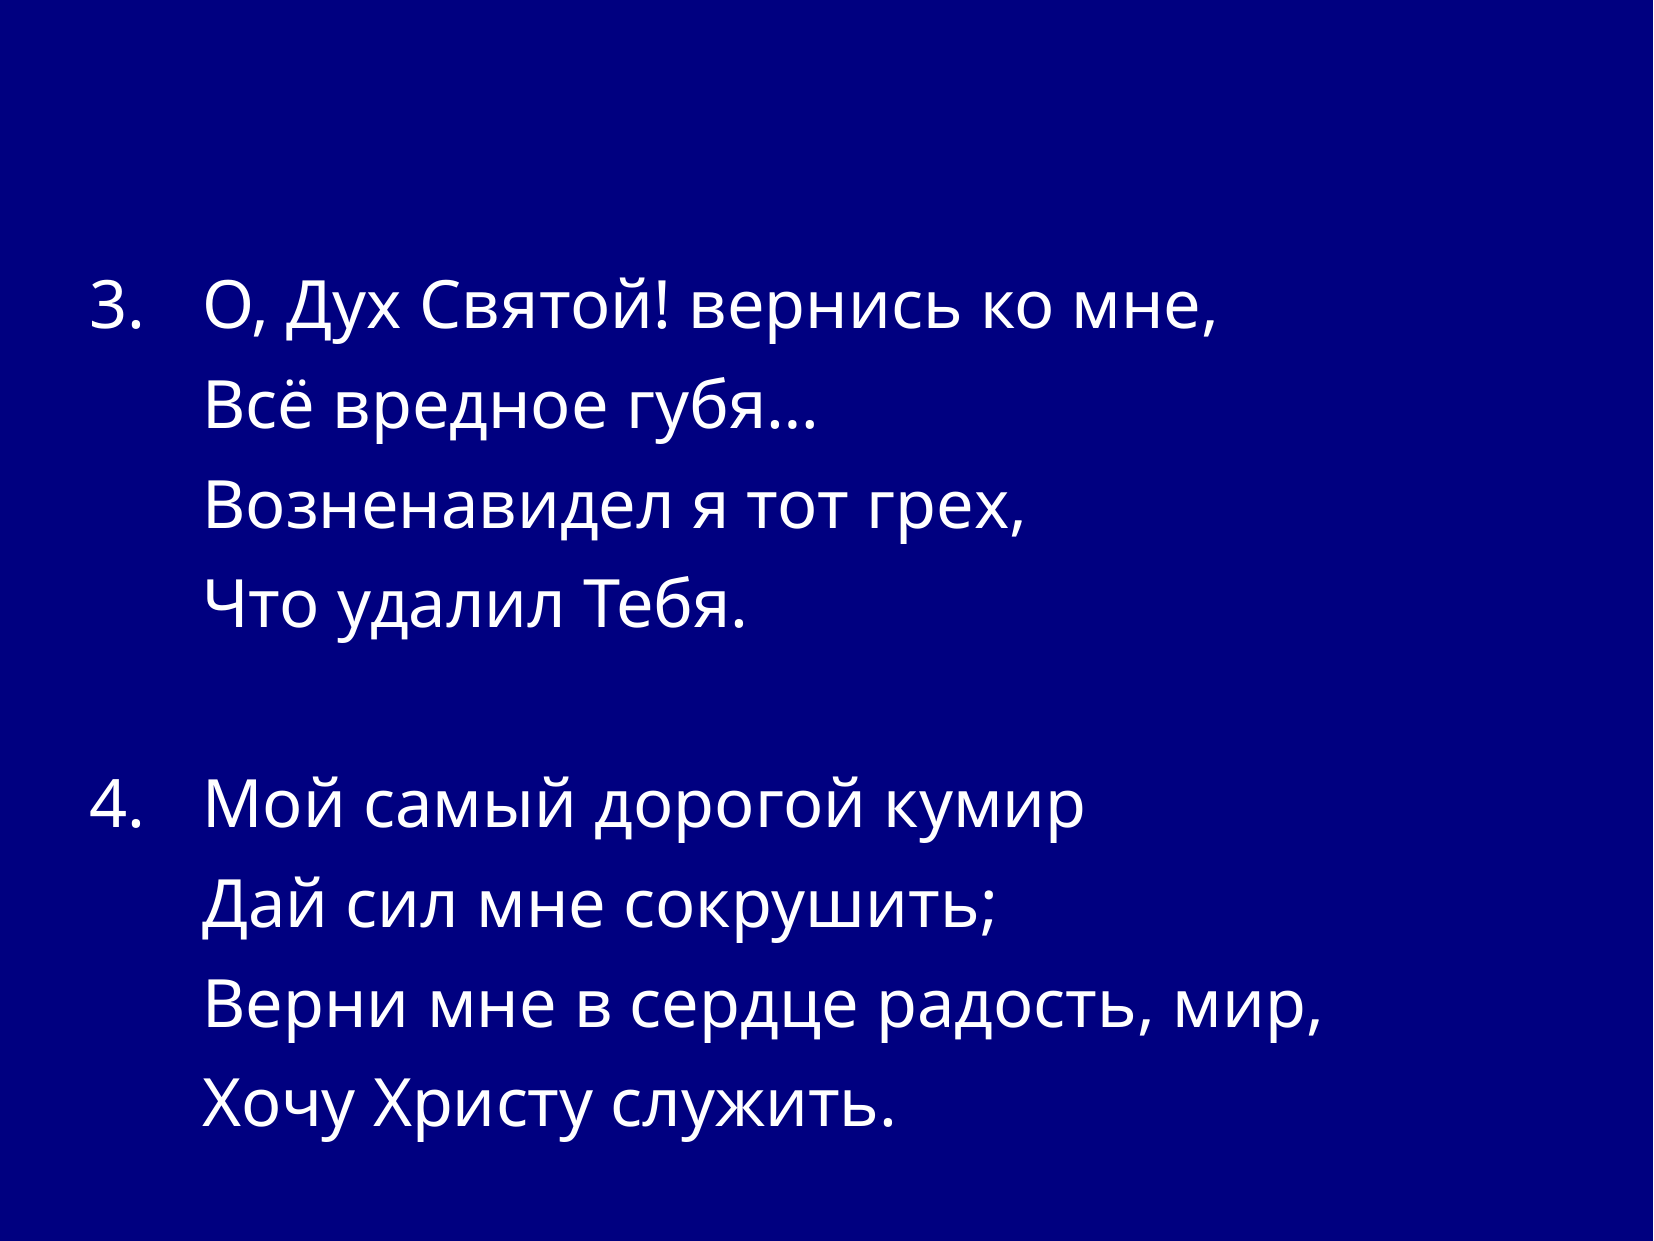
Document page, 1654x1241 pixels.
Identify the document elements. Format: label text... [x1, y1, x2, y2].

text_box 3. О, Дух Святой! вернись ко мне, Всё вредное губя… Возненавидел я тот грех, Что удалил Тебя. 4. Мой самый дорогой кумир Дай сил мне сокрушить; Верни мне в сердце радость, мир, Хочу Христу служить. [75, 150, 1576, 1163]
